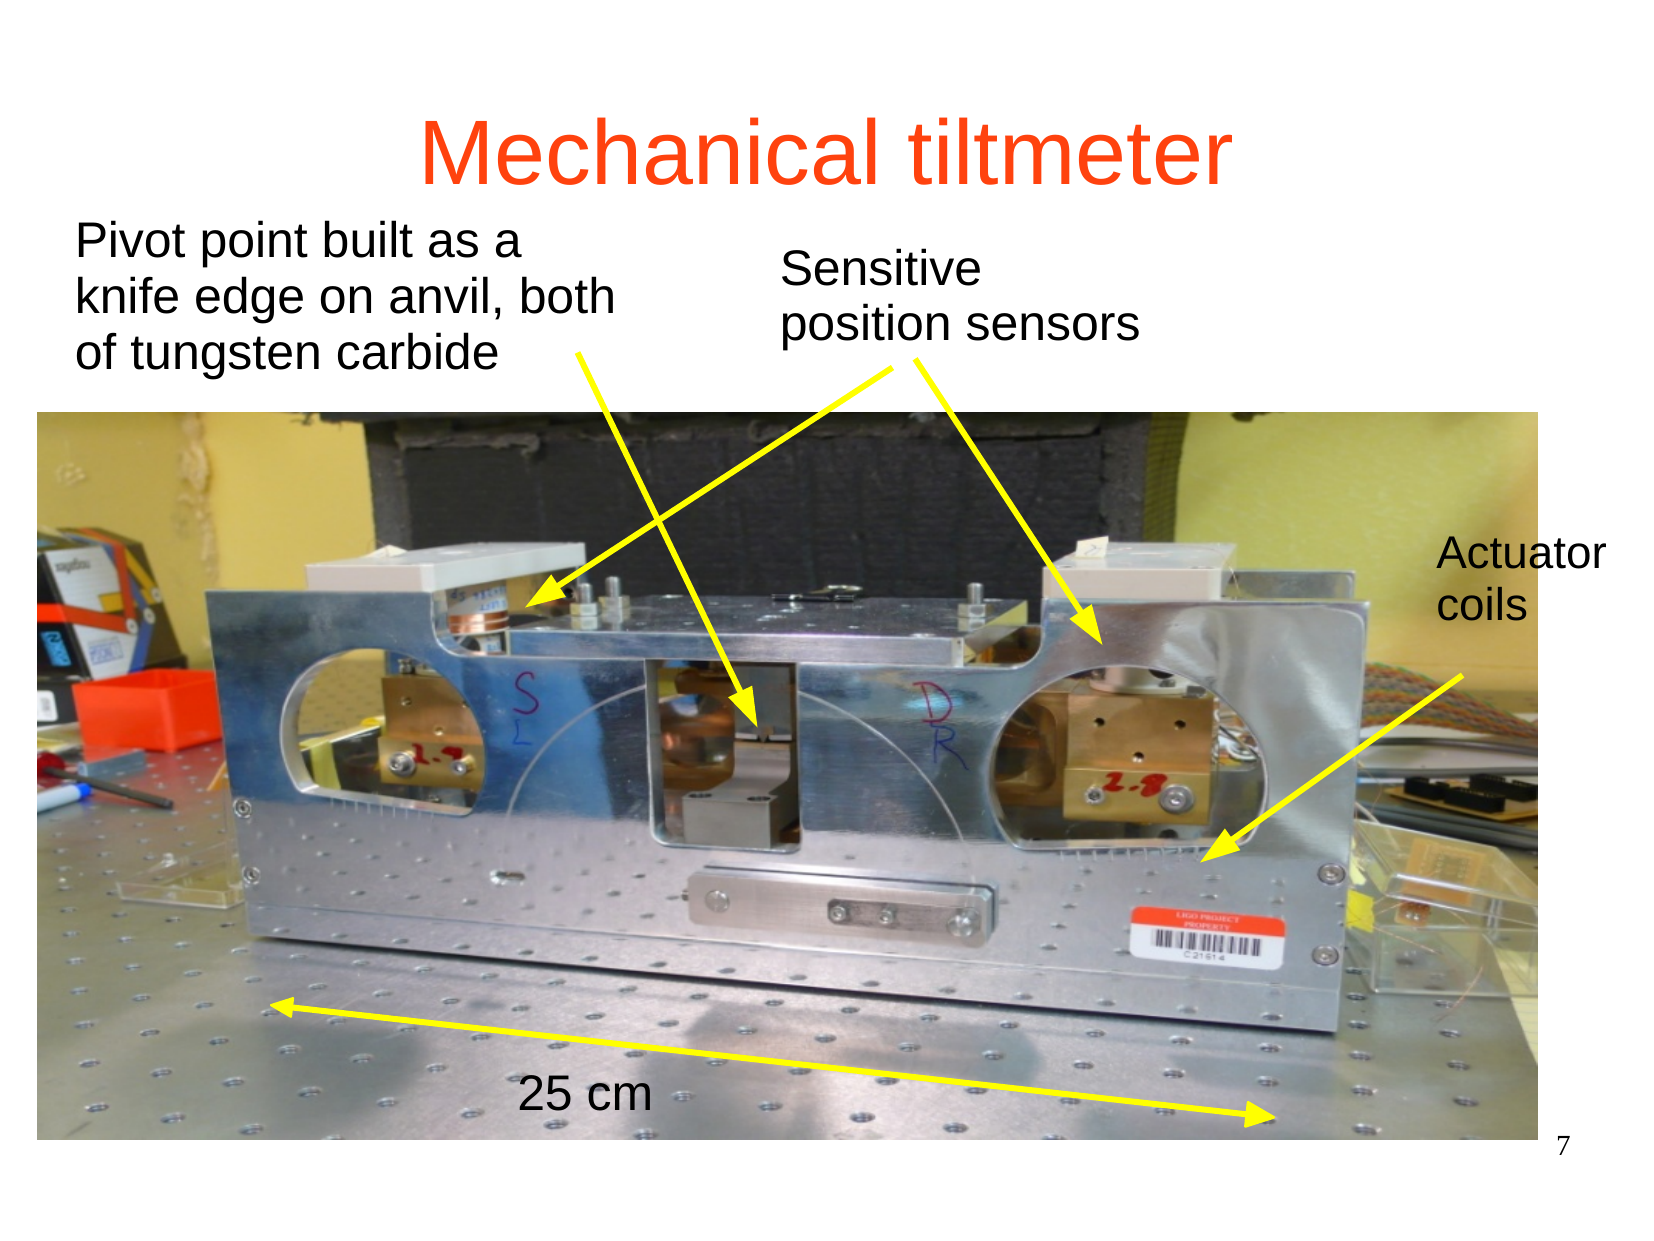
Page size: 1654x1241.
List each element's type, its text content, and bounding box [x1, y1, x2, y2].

text_box 25 cm [502, 1057, 676, 1129]
text_box Sensitive position sensors [765, 232, 1178, 359]
text_box Actuator coils [1421, 520, 1636, 638]
text_box Pivot point built as a knife edge on anvil, both of tungsten carbide [60, 205, 638, 388]
picture [37, 412, 1538, 1140]
picture [610, 412, 817, 515]
title Mechanical tiltmeter [82, 49, 1571, 257]
